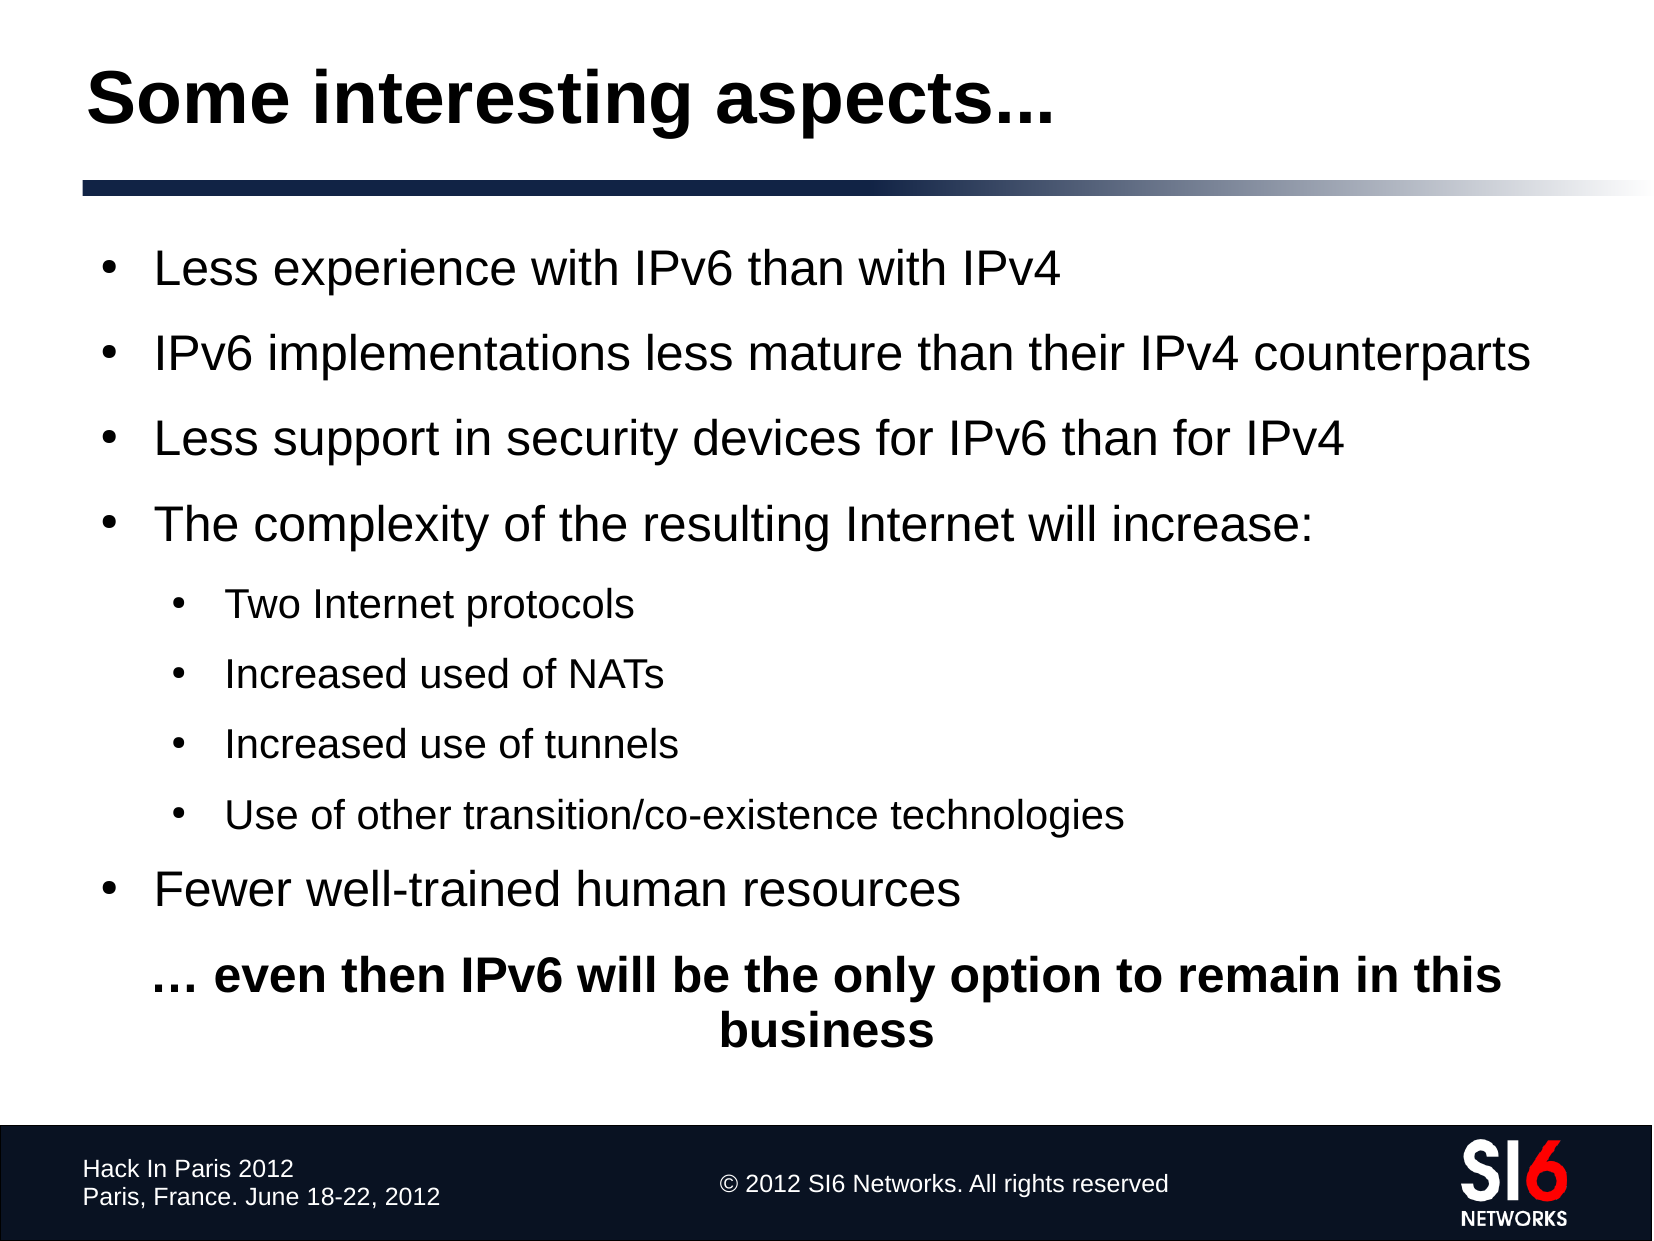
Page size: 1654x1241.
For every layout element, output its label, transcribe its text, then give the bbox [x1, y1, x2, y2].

picture [1461, 1139, 1567, 1226]
list Less experience with IPv6 than with IPv4 IPv6 implementations less mature than their IPv4 counterparts Less support in security devices for IPv6 than for IPv4 The complexity of the resulting Internet will increase: Two Internet protocols Increased used of NATs Increased use of tunnels Use of other transition/co-existence technologies Fewer well-trained human resources … even then IPv6 will be the only option to remain in this business [82, 240, 1571, 1109]
title Some interesting aspects... [86, 30, 1576, 166]
